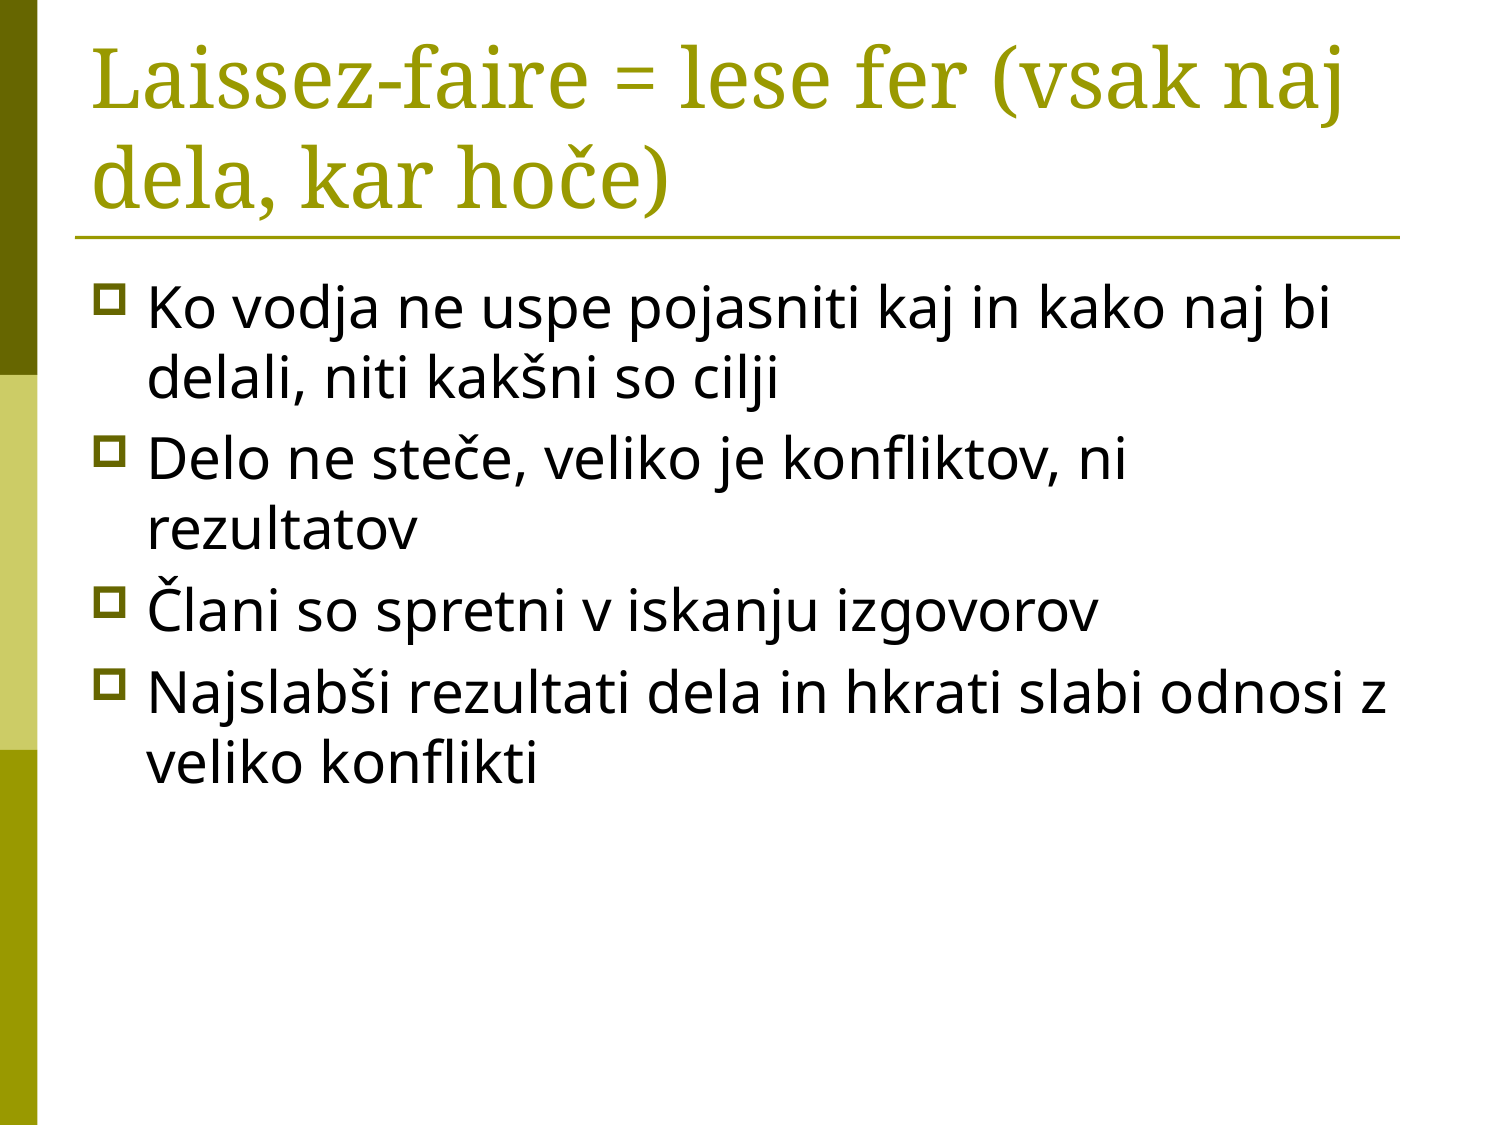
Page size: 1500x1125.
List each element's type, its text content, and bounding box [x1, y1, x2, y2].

list Ko vodja ne uspe pojasniti kaj in kako naj bi delali, niti kakšni so cilji Delo ne steče, veliko je konfliktov, ni rezultatov Člani so spretni v iskanju izgovorov Najslabši rezultati dela in hkrati slabi odnosi z veliko konflikti [75, 262, 1425, 1006]
title Laissez-faire = lese fer (vsak naj dela, kar hoče) [75, 45, 1425, 233]
